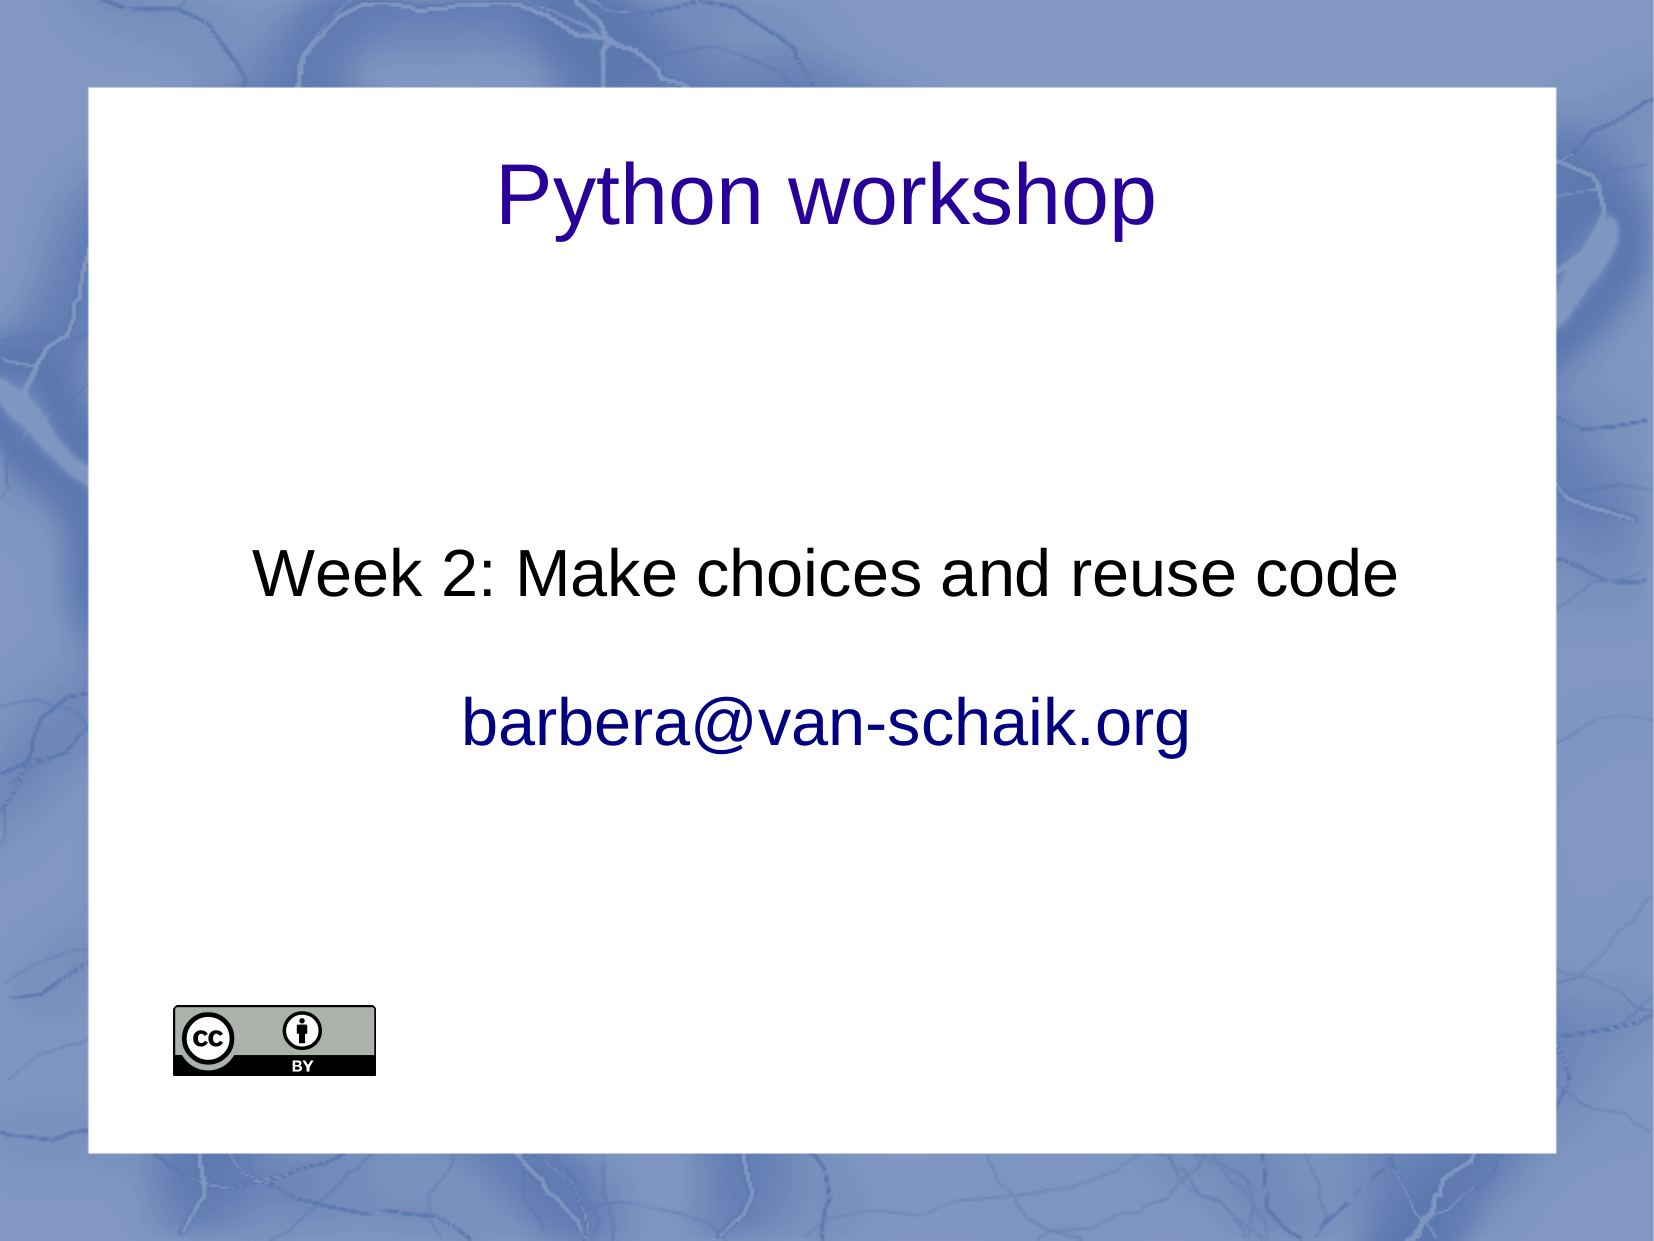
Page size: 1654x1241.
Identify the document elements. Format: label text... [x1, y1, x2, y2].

title Python workshop [118, 90, 1536, 298]
subtitle Week 2: Make choices and reuse code barbera@van-schaik.org [147, 325, 1506, 1045]
picture [0, 0, 1654, 1241]
